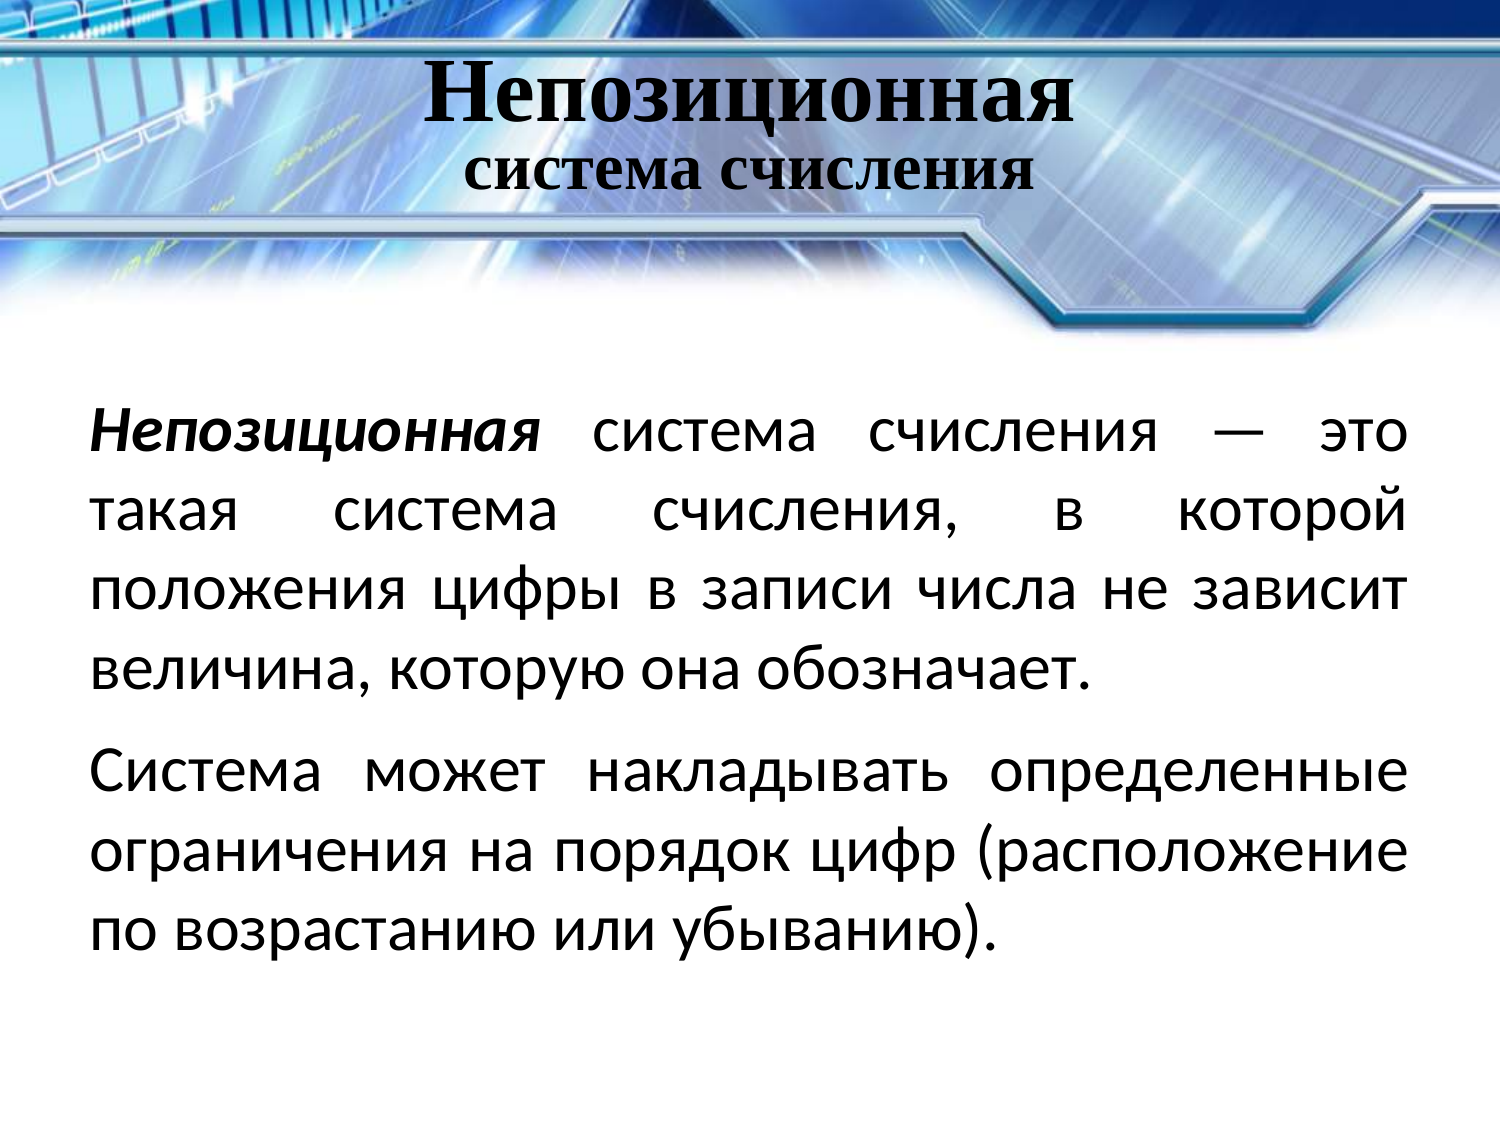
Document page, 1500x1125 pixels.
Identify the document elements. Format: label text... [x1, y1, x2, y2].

title Непозиционная система счисления [75, 32, 1426, 222]
picture [0, 0, 1500, 1125]
list Непозиционная система счисления — это такая система счисления, в которой положения цифры в записи числа не зависит величина, которую она обозначает. Система может накладывать определенные ограничения на порядок цифр (расположение по возрастанию или убыванию). [75, 377, 1426, 1005]
